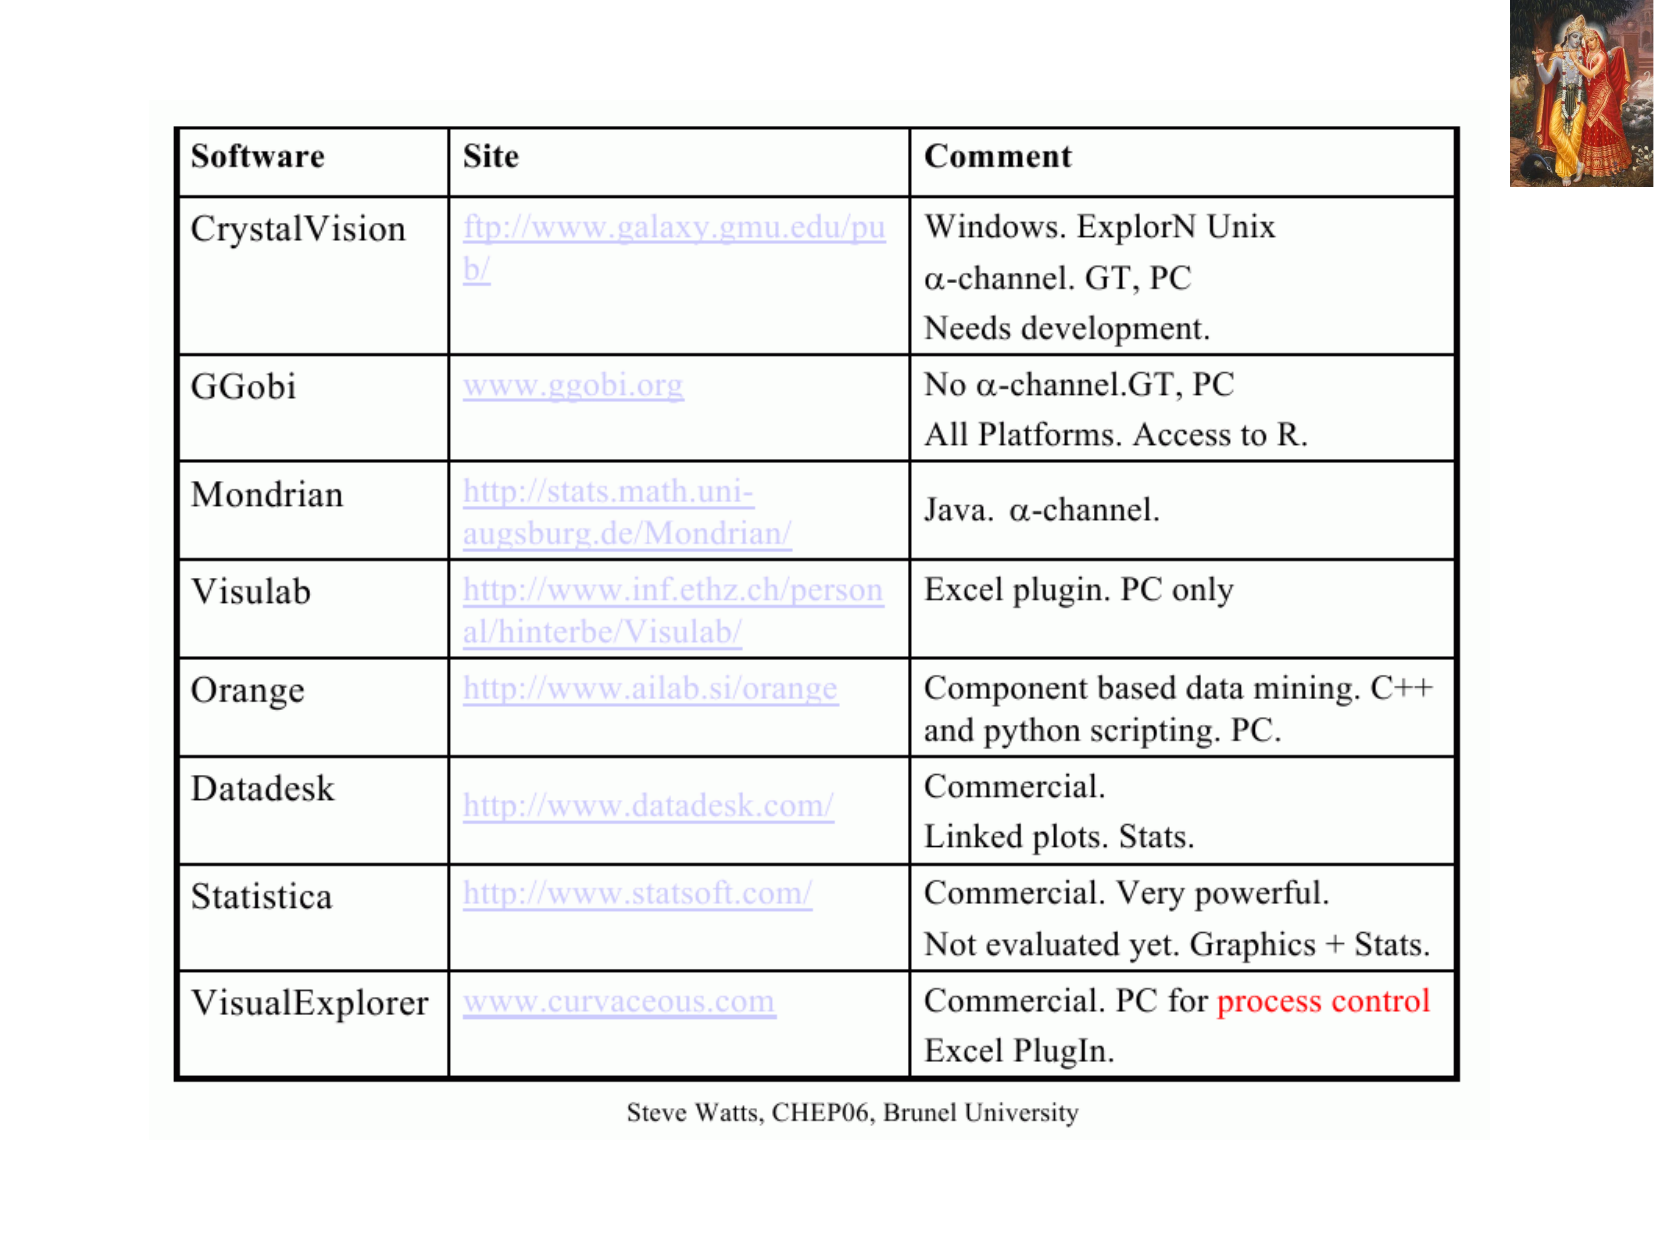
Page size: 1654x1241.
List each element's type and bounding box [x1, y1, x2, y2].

picture [149, 100, 1490, 1140]
picture [1510, 0, 1654, 187]
